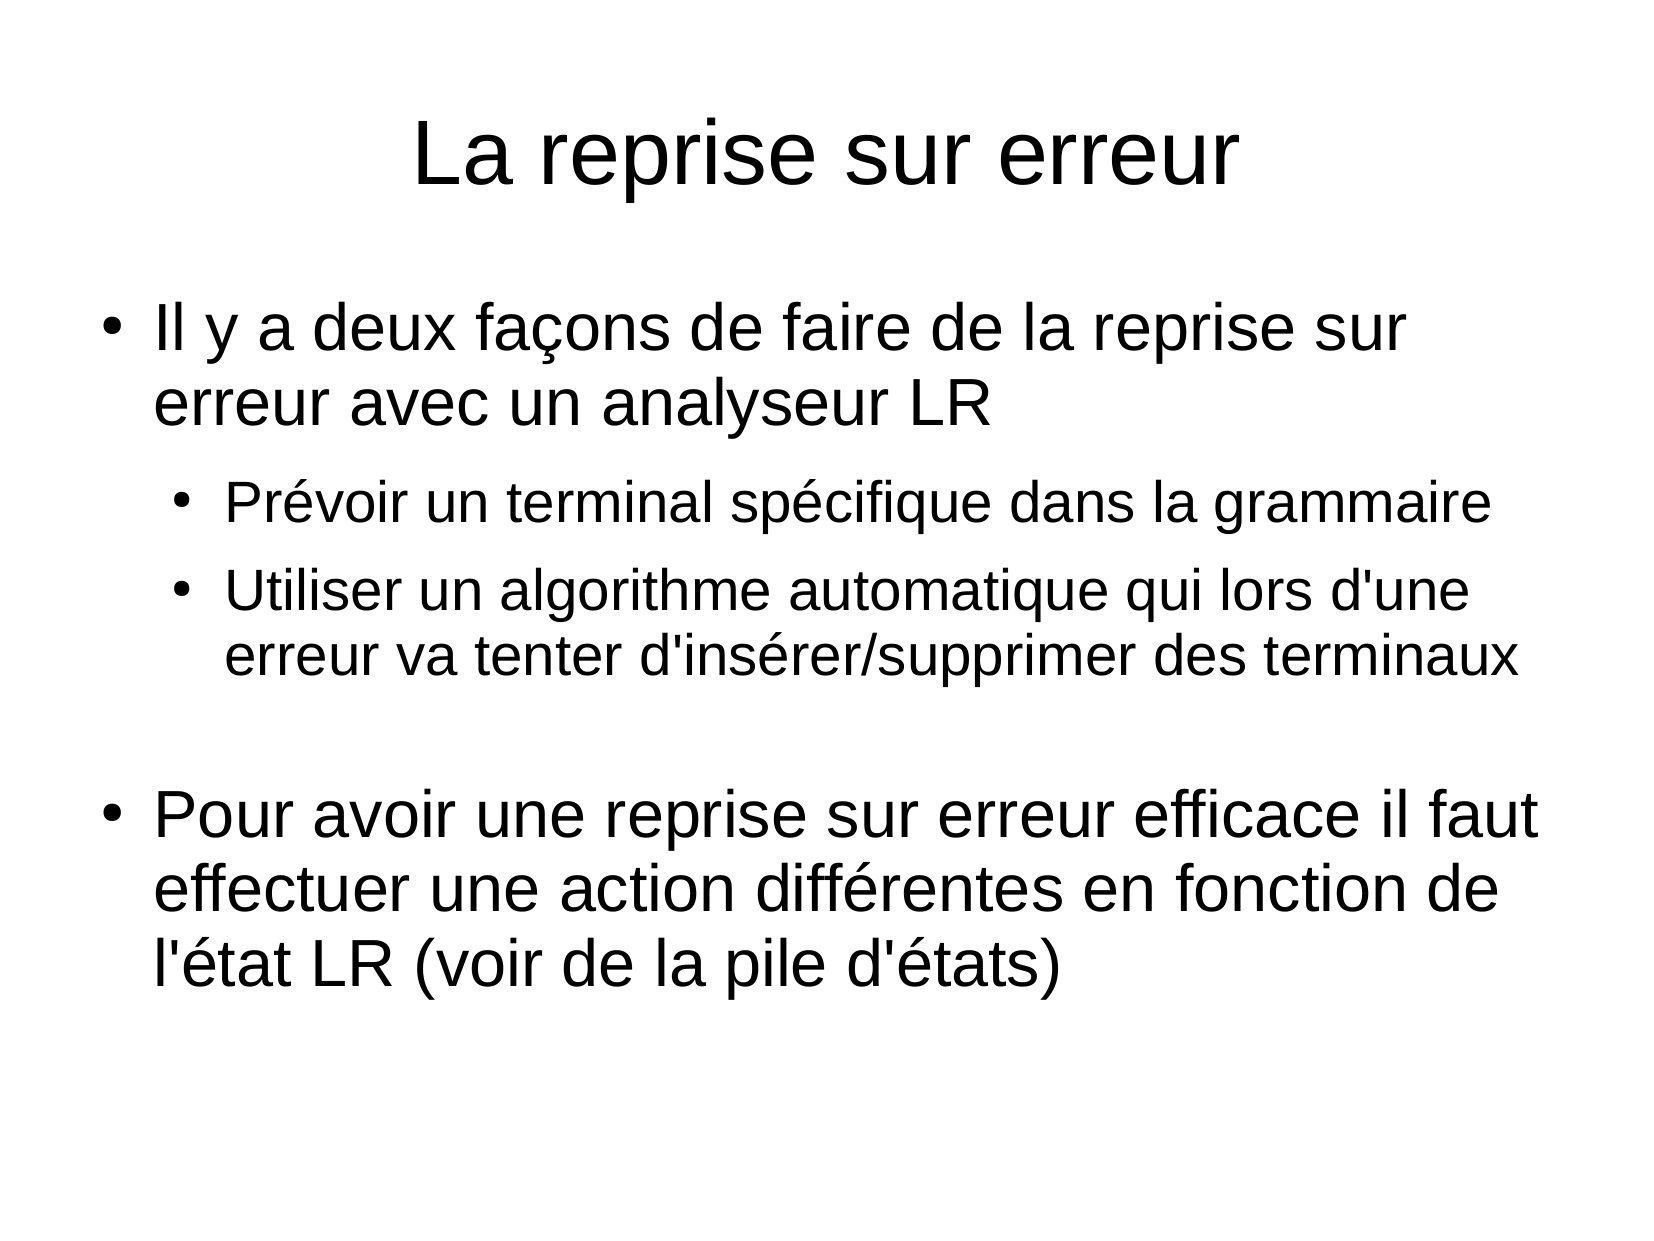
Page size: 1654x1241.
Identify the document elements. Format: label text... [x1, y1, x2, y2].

title La reprise sur erreur [82, 56, 1571, 250]
list Il y a deux façons de faire de la reprise sur erreur avec un analyseur LR Prévoir un terminal spécifique dans la grammaire Utiliser un algorithme automatique qui lors d'une erreur va tenter d'insérer/supprimer des terminaux Pour avoir une reprise sur erreur efficace il faut effectuer une action différentes en fonction de l'état LR (voir de la pile d'états) [82, 290, 1571, 1094]
